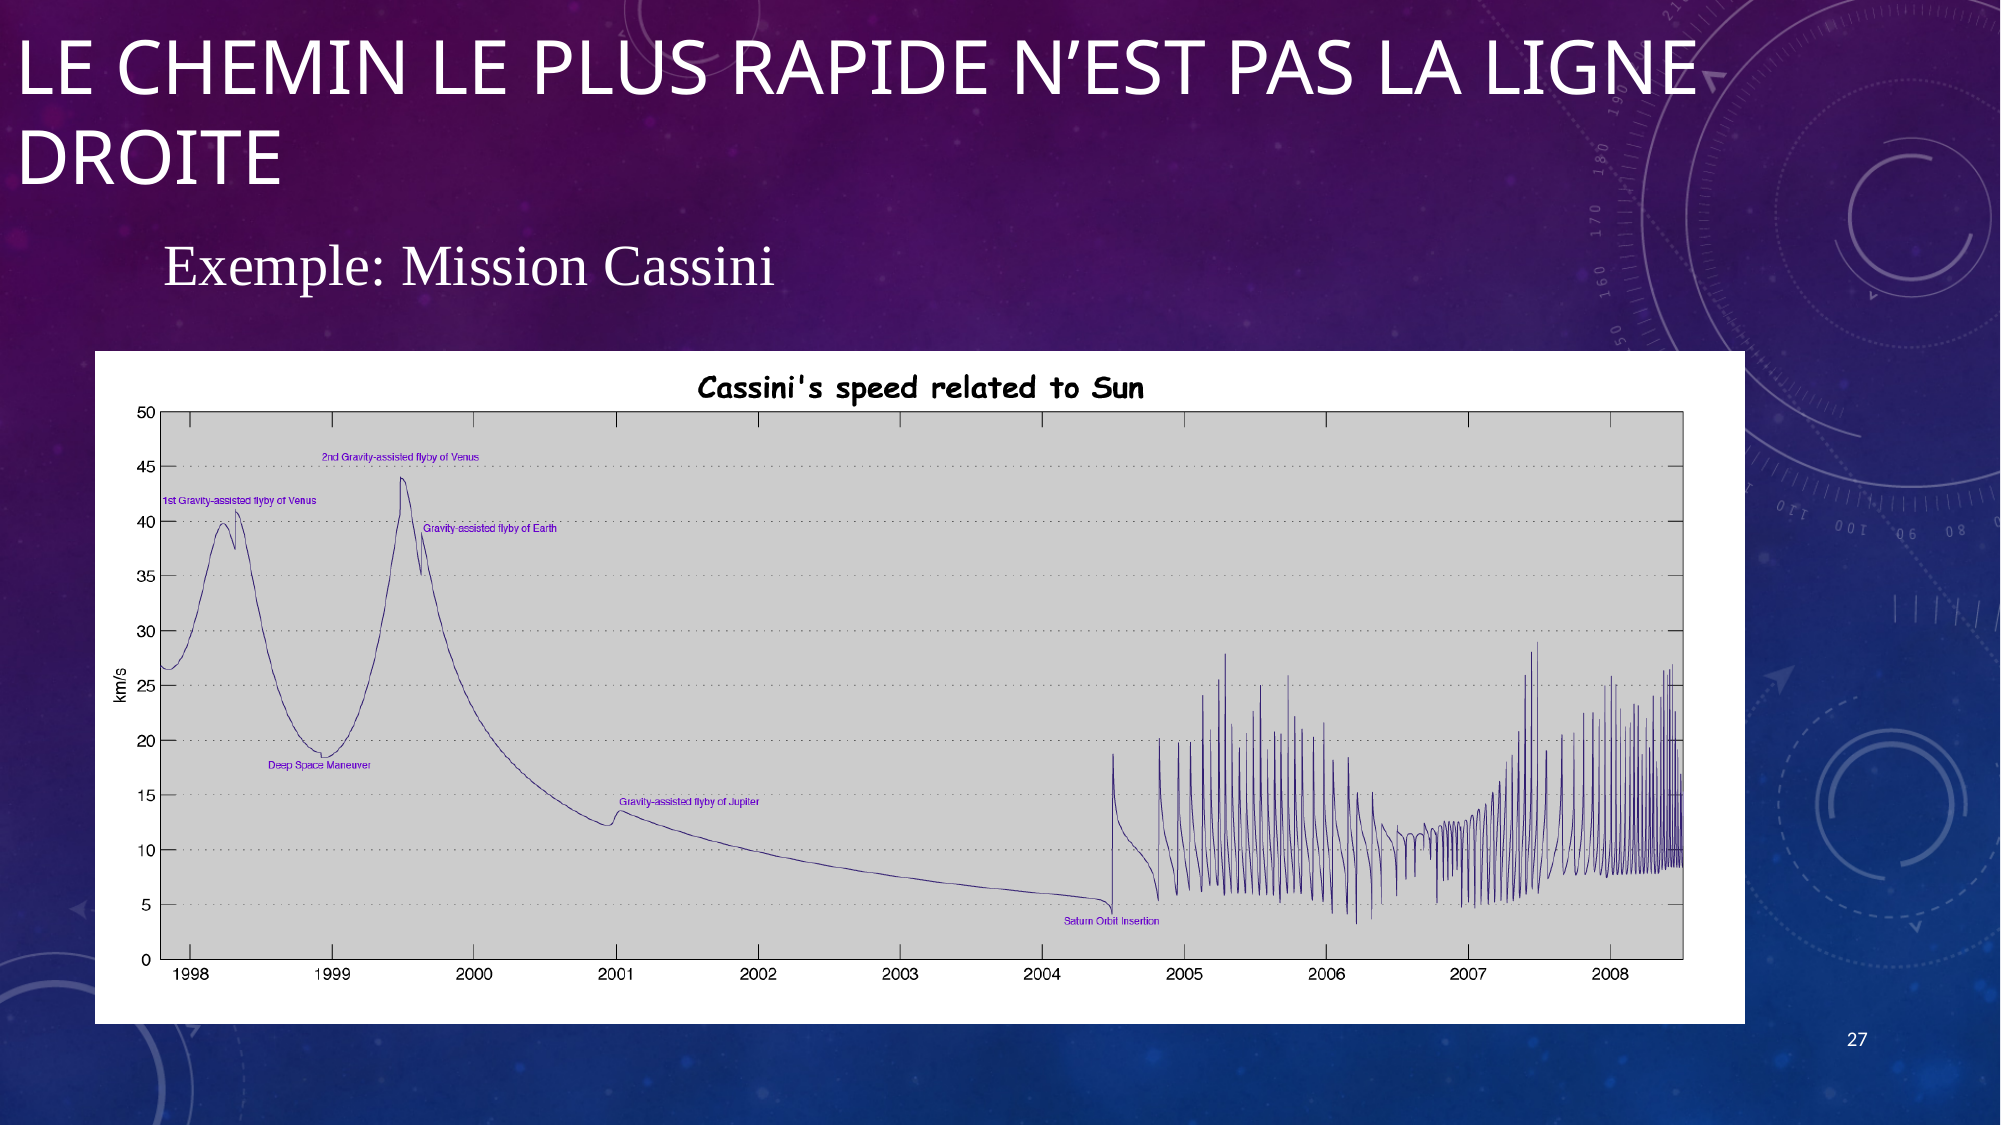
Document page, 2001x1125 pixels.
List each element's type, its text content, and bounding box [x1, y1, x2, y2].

list [112, 351, 1905, 1070]
title Le chemin le plus rapide n’est pas la ligne droite [0, 0, 1983, 220]
text_box Exemple: Mission Cassini [148, 219, 844, 306]
picture [95, 351, 1745, 1024]
text_box [1831, 1007, 1923, 1070]
